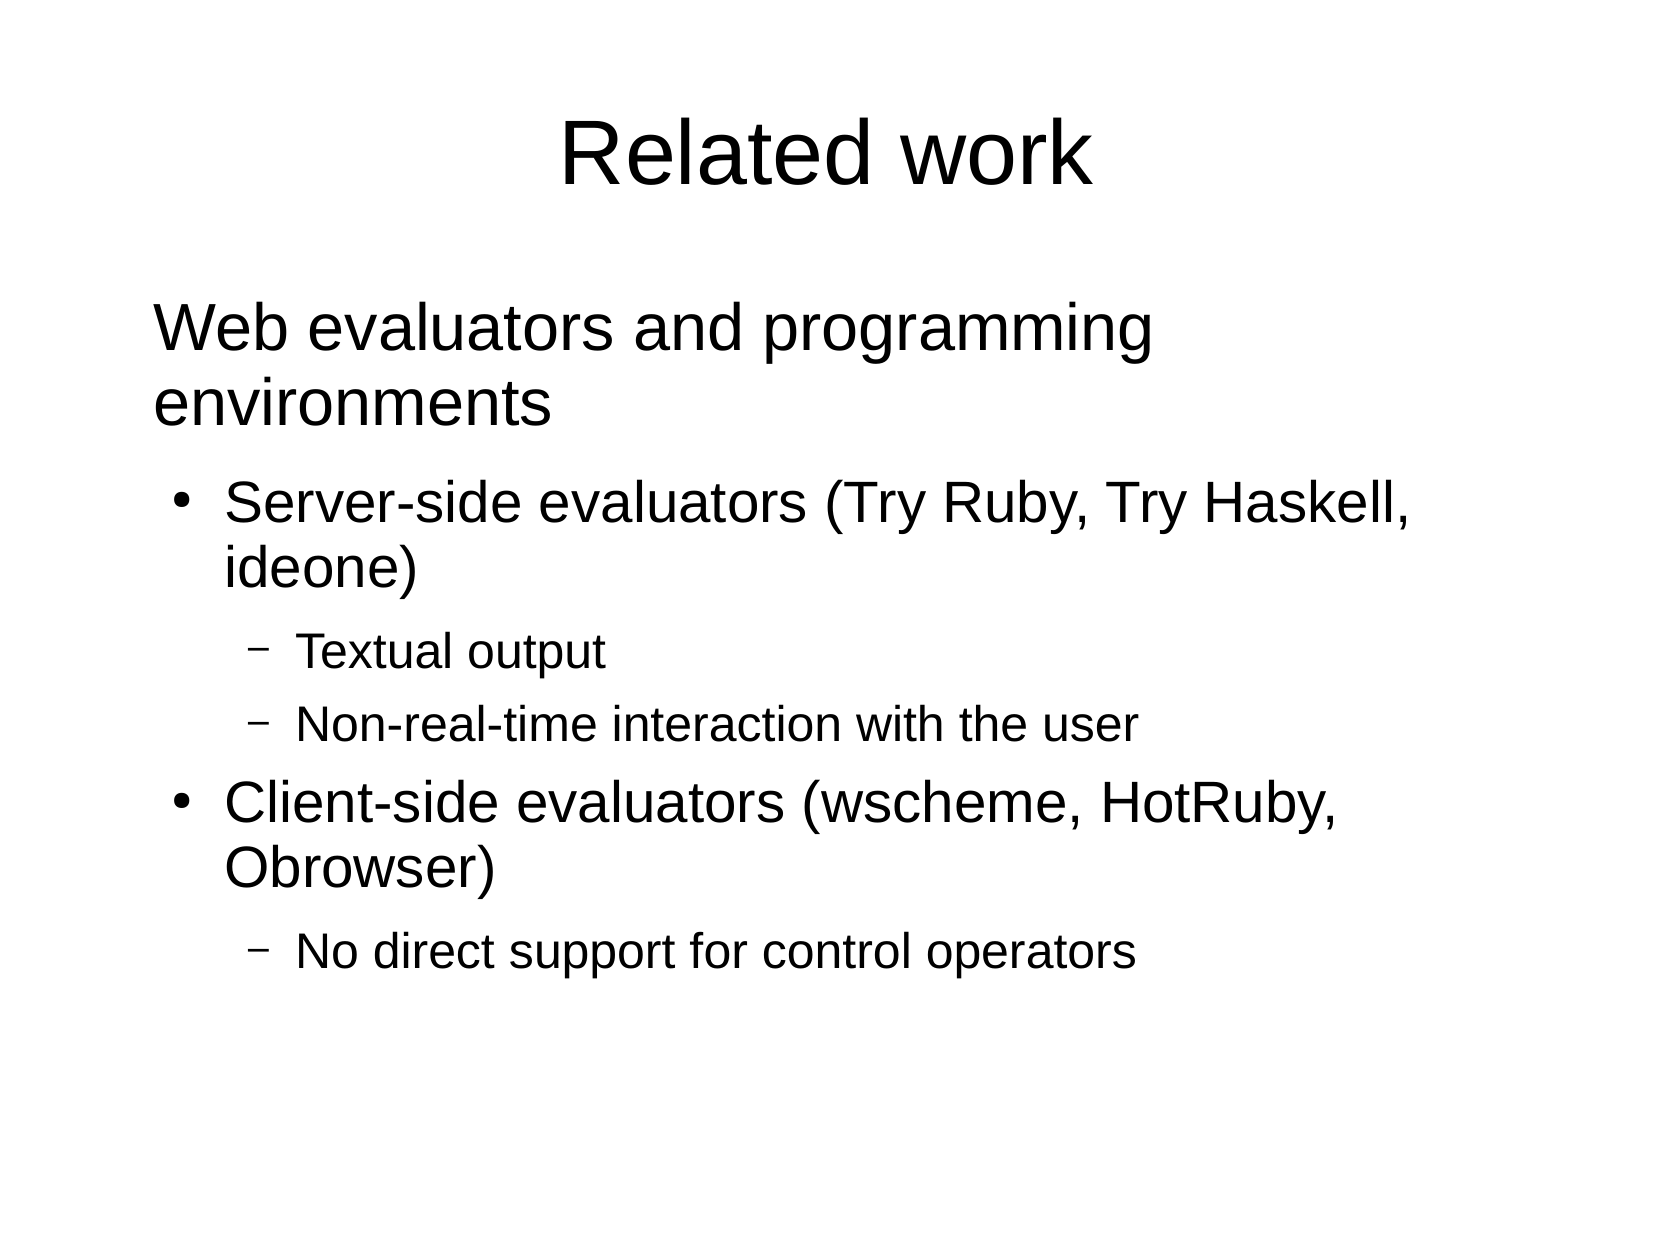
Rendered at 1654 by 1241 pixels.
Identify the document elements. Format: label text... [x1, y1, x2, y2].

title Related work [82, 56, 1571, 250]
list Web evaluators and programming environments Server-side evaluators (Try Ruby, Try Haskell, ideone) Textual output Non-real-time interaction with the user Client-side evaluators (wscheme, HotRuby, Obrowser) No direct support for control operators [82, 290, 1571, 1109]
